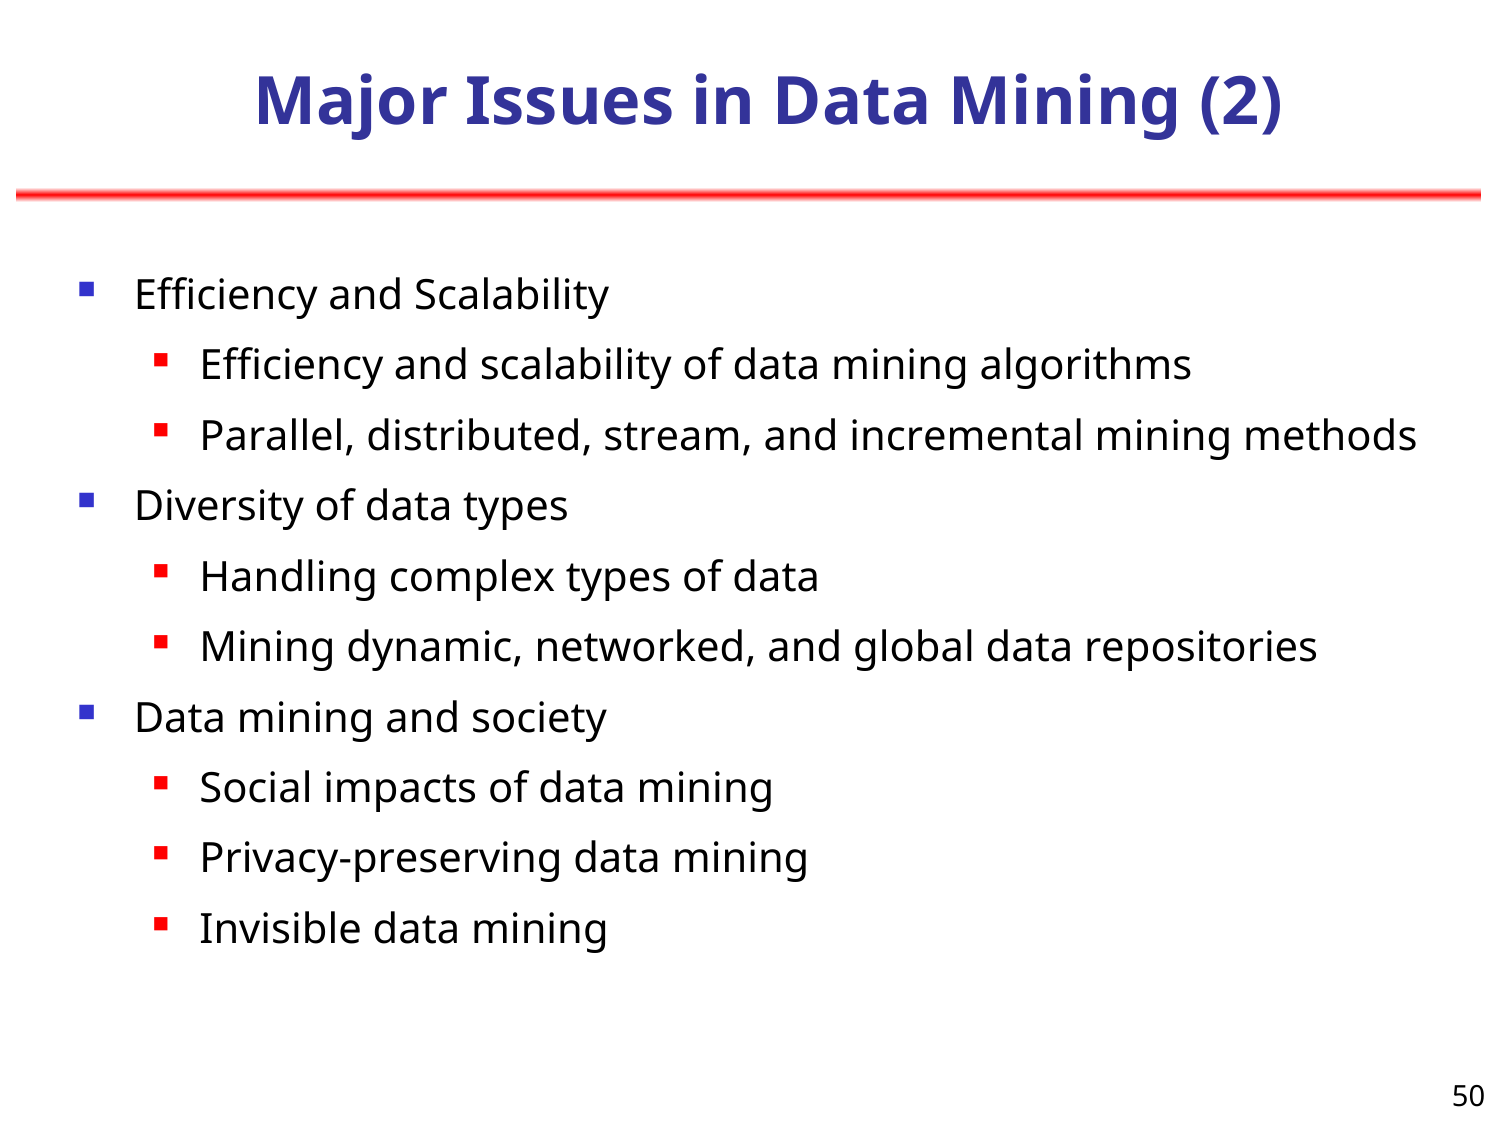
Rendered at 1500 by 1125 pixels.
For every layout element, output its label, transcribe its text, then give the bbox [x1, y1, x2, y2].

list Efficiency and Scalability Efficiency and scalability of data mining algorithms Parallel, distributed, stream, and incremental mining methods Diversity of data types Handling complex types of data Mining dynamic, networked, and global data repositories Data mining and society Social impacts of data mining Privacy-preserving data mining Invisible data mining [62, 249, 1438, 1009]
text_box <number> [1187, 1050, 1500, 1125]
title Major Issues in Data Mining (2) [174, 10, 1363, 186]
